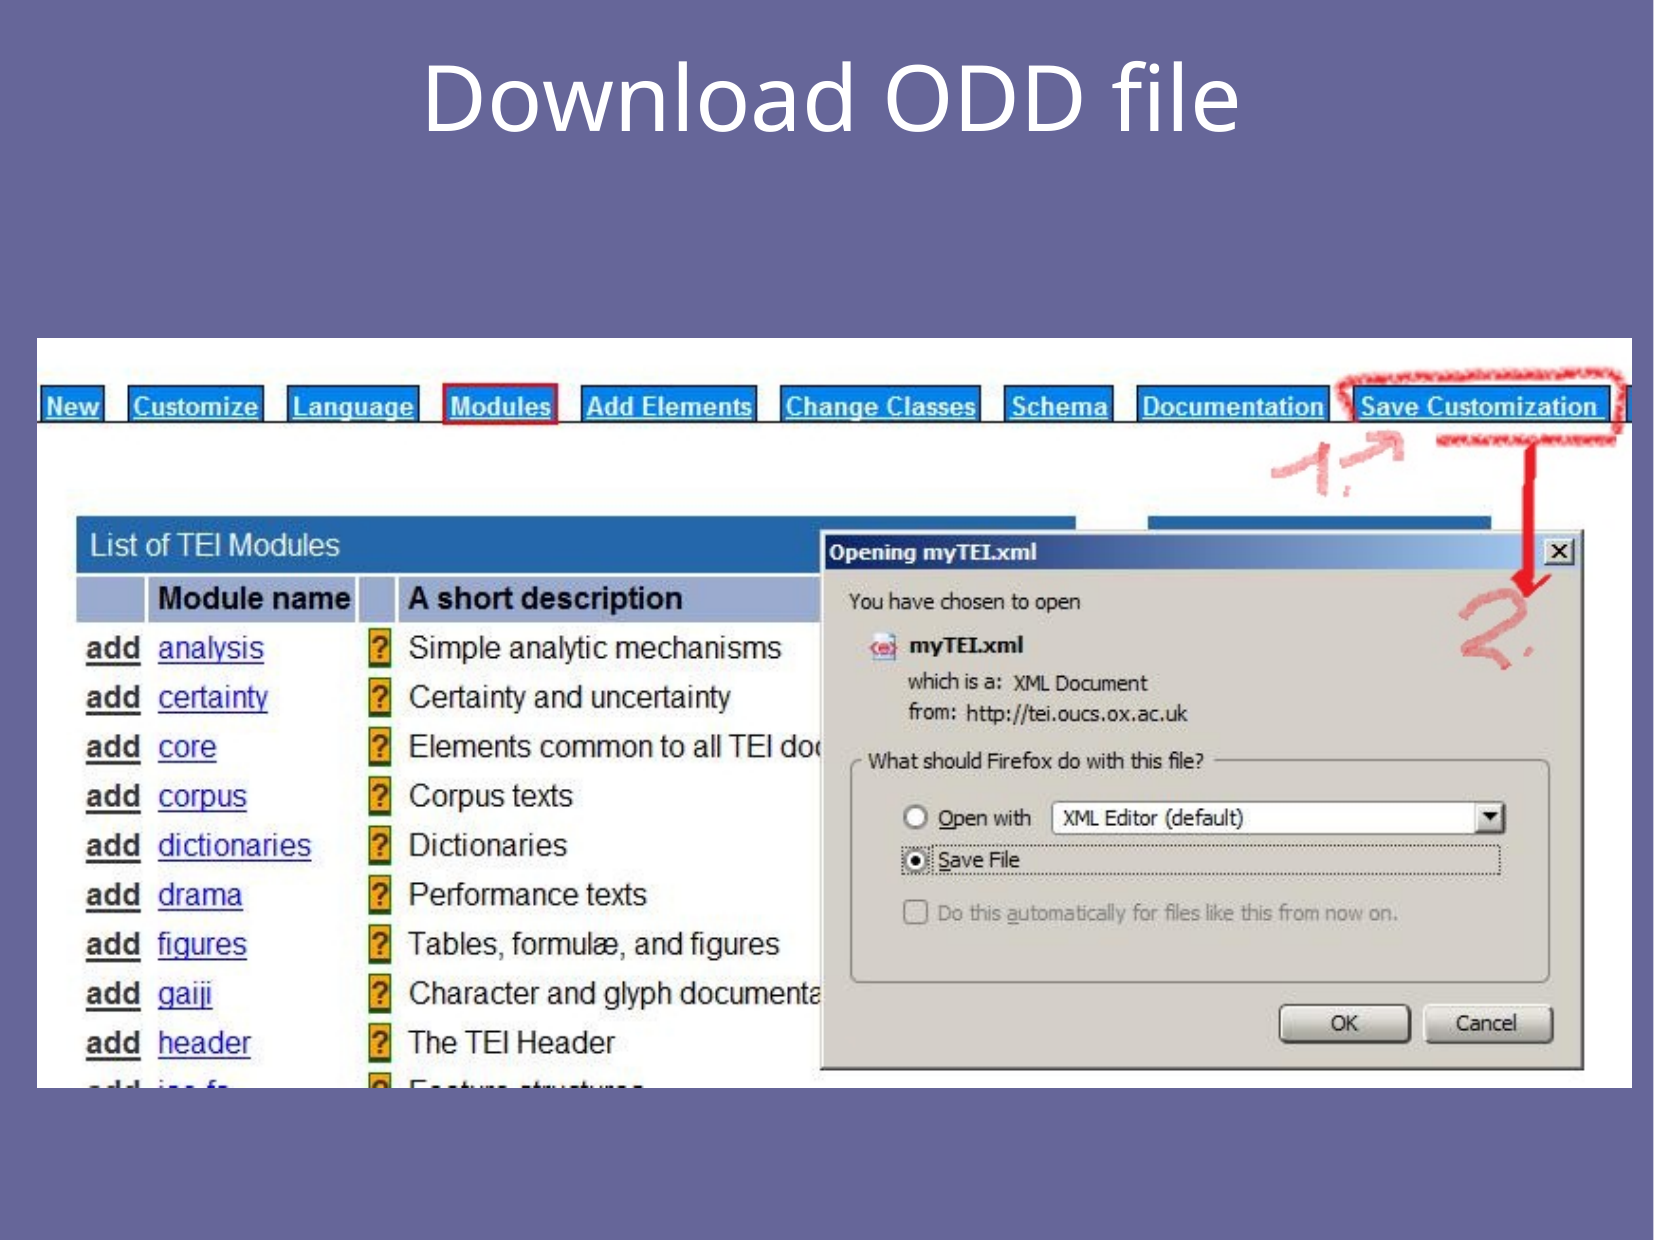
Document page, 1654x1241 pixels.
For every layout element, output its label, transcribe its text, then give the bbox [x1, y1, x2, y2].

title Download ODD file [125, 0, 1538, 193]
picture [37, 338, 1632, 1088]
